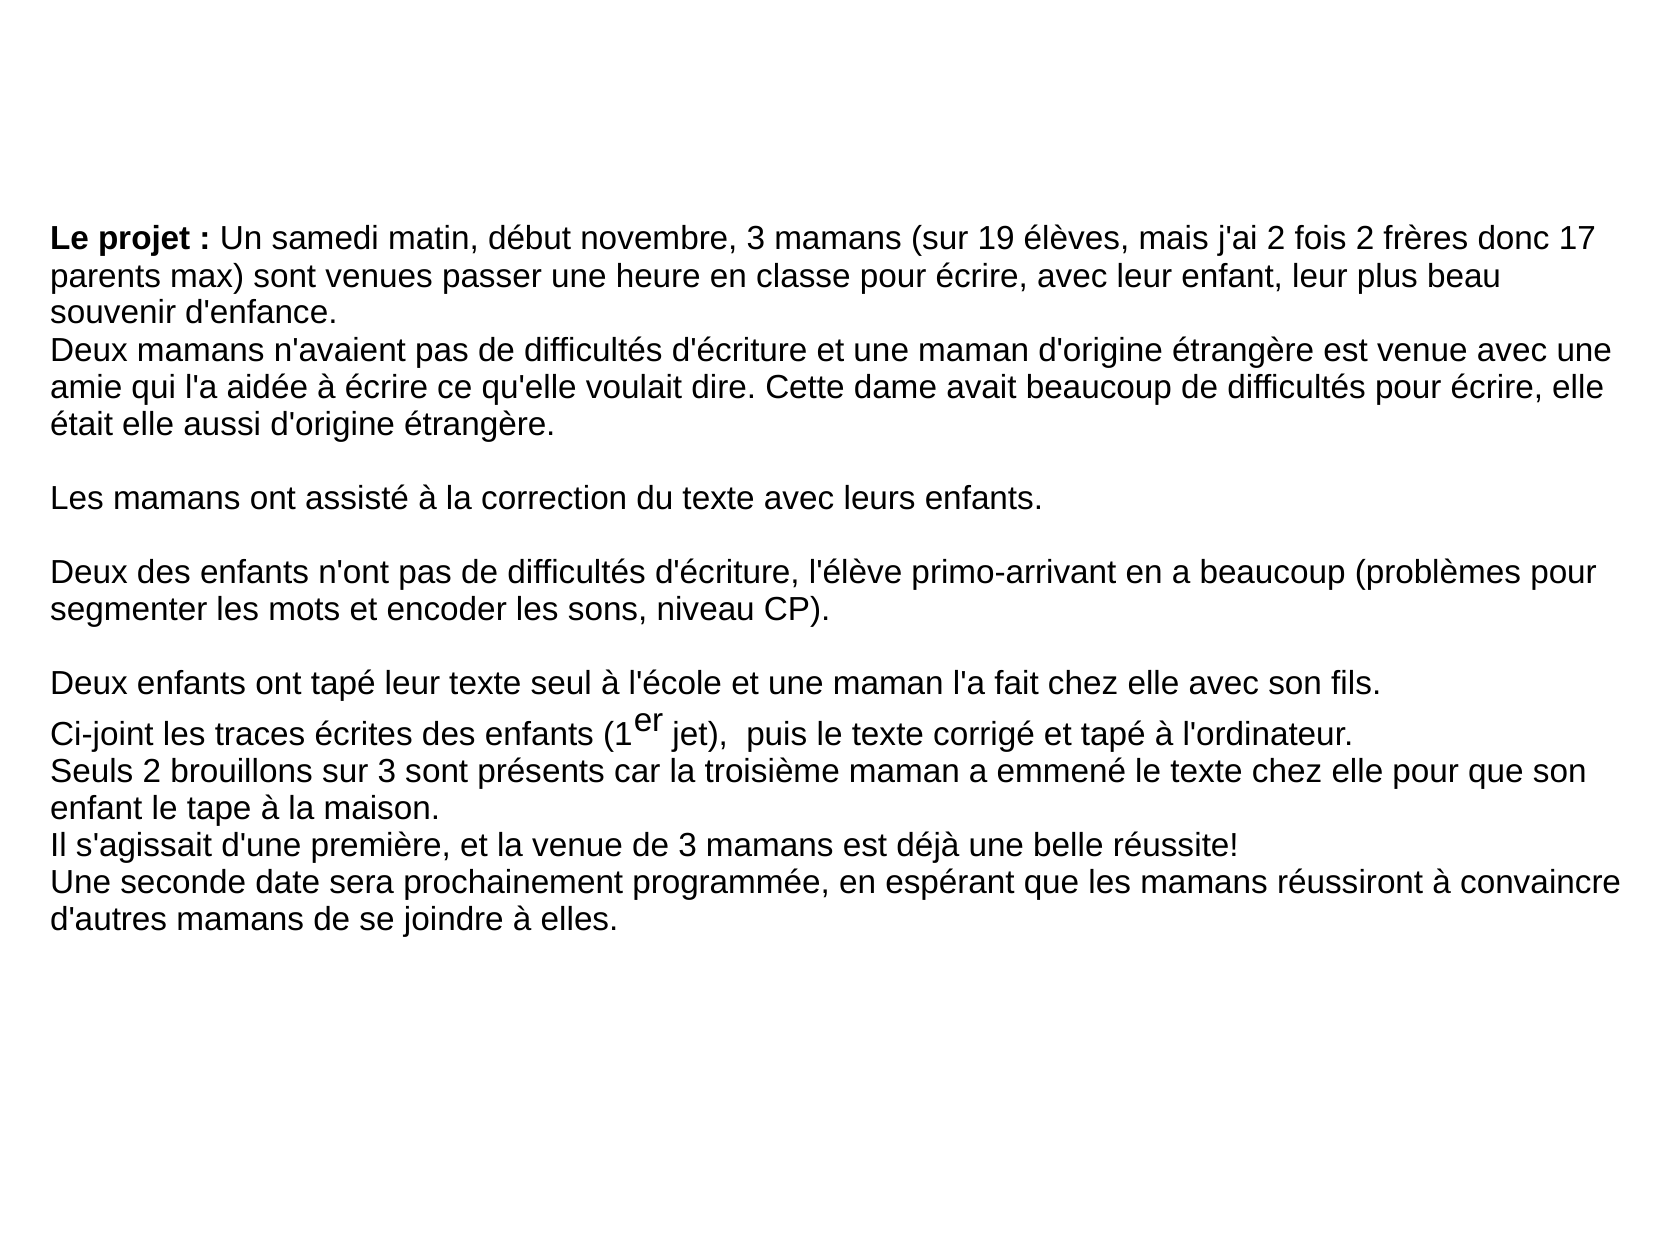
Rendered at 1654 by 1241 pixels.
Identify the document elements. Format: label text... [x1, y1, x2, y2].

text_box Le projet : Un samedi matin, début novembre, 3 mamans (sur 19 élèves, mais j'ai 2 fois 2 frères donc 17 parents max) sont venues passer une heure en classe pour écrire, avec leur enfant, leur plus beau souvenir d'enfance. Deux mamans n'avaient pas de difficultés d'écriture et une maman d'origine étrangère est venue avec une amie qui l'a aidée à écrire ce qu'elle voulait dire. Cette dame avait beaucoup de difficultés pour écrire, elle était elle aussi d'origine étrangère. Les mamans ont assisté à la correction du texte avec leurs enfants. Deux des enfants n'ont pas de difficultés d'écriture, l'élève primo-arrivant en a beaucoup (problèmes pour segmenter les mots et encoder les sons, niveau CP). Deux enfants ont tapé leur texte seul à l'école et une maman l'a fait chez elle avec son fils. Ci-joint les traces écrites des enfants (1er jet), puis le texte corrigé et tapé à l'ordinateur. Seuls 2 brouillons sur 3 sont présents car la troisième maman a emmené le texte chez elle pour que son enfant le tape à la maison. Il s'agissait d'une première, et la venue de 3 mamans est déjà une belle réussite! Une seconde date sera prochainement programmée, en espérant que les mamans réussiront à convaincre d'autres mamans de se joindre à elles. [35, 212, 1649, 1169]
